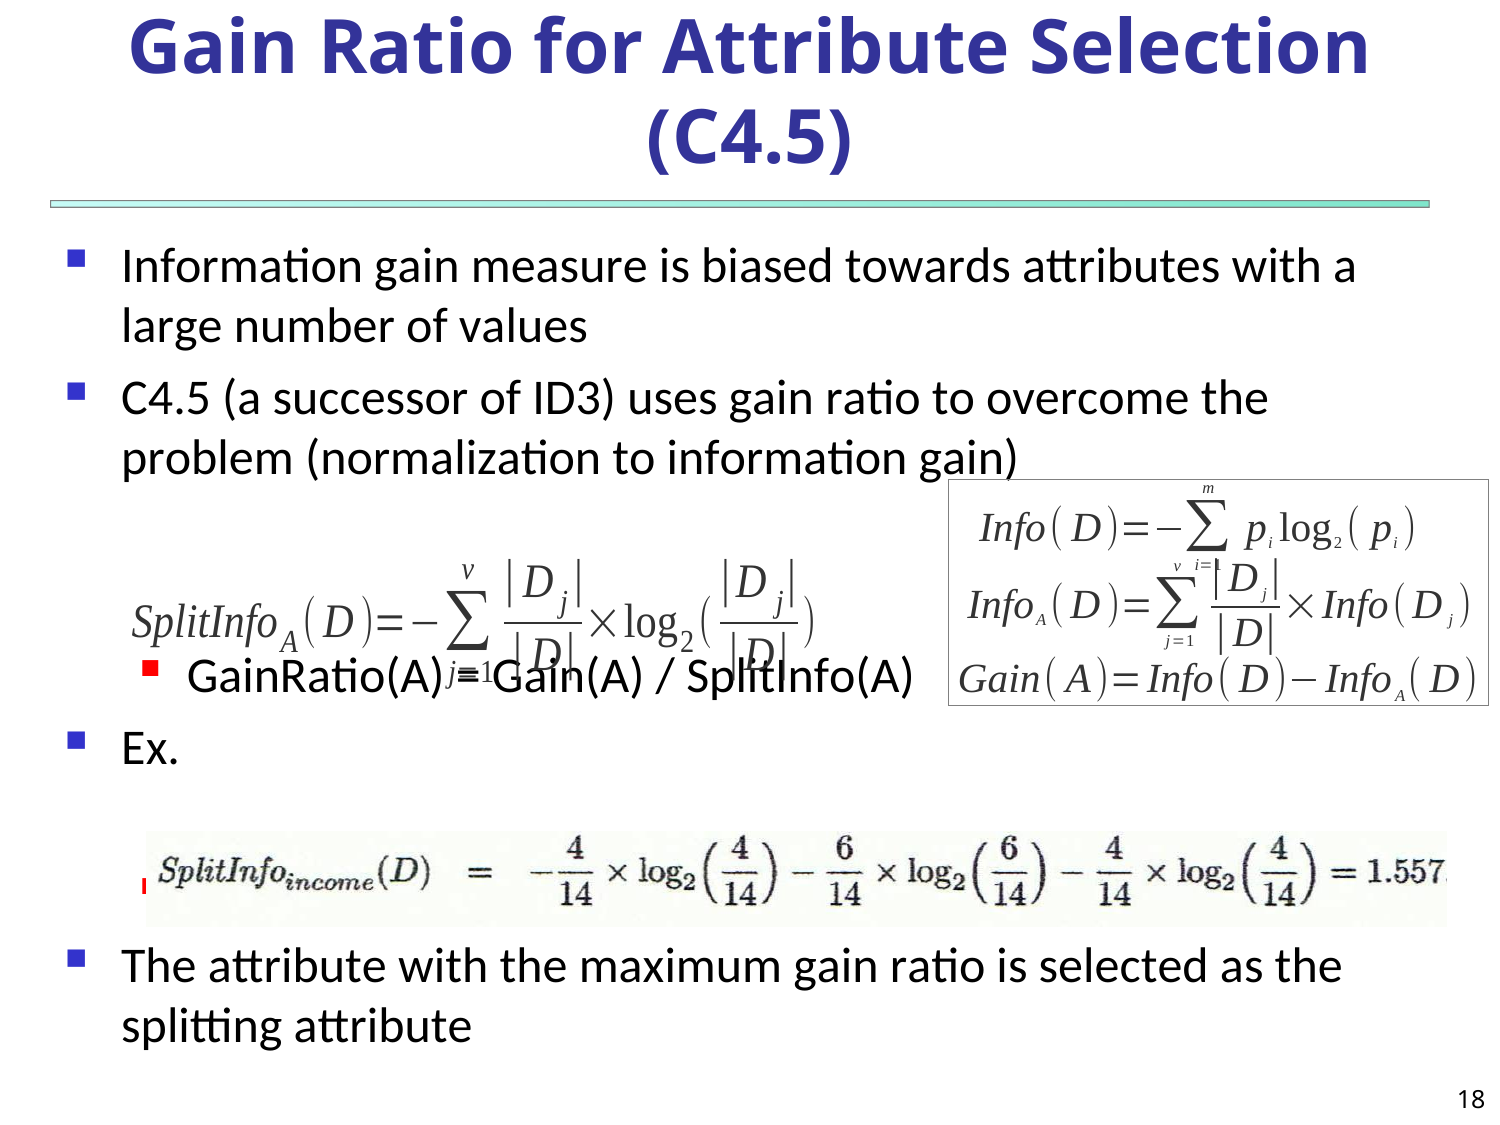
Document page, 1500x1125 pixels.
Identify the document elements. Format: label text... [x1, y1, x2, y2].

picture [146, 831, 1447, 927]
title Gain Ratio for Attribute Selection (C4.5) [50, 0, 1450, 187]
chart [951, 480, 1486, 705]
text_box <number> [1187, 1062, 1500, 1125]
list Information gain measure is biased towards attributes with a large number of values C4.5 (a successor of ID3) uses gain ratio to overcome the problem (normalization to information gain) GainRatio(A) = Gain(A) / SplitInfo(A) Ex. gain_ratio(income) = 0.029/1.557 = 0.019 The attribute with the maximum gain ratio is selected as the splitting attribute [49, 224, 1438, 1120]
text_box [118, 552, 831, 689]
